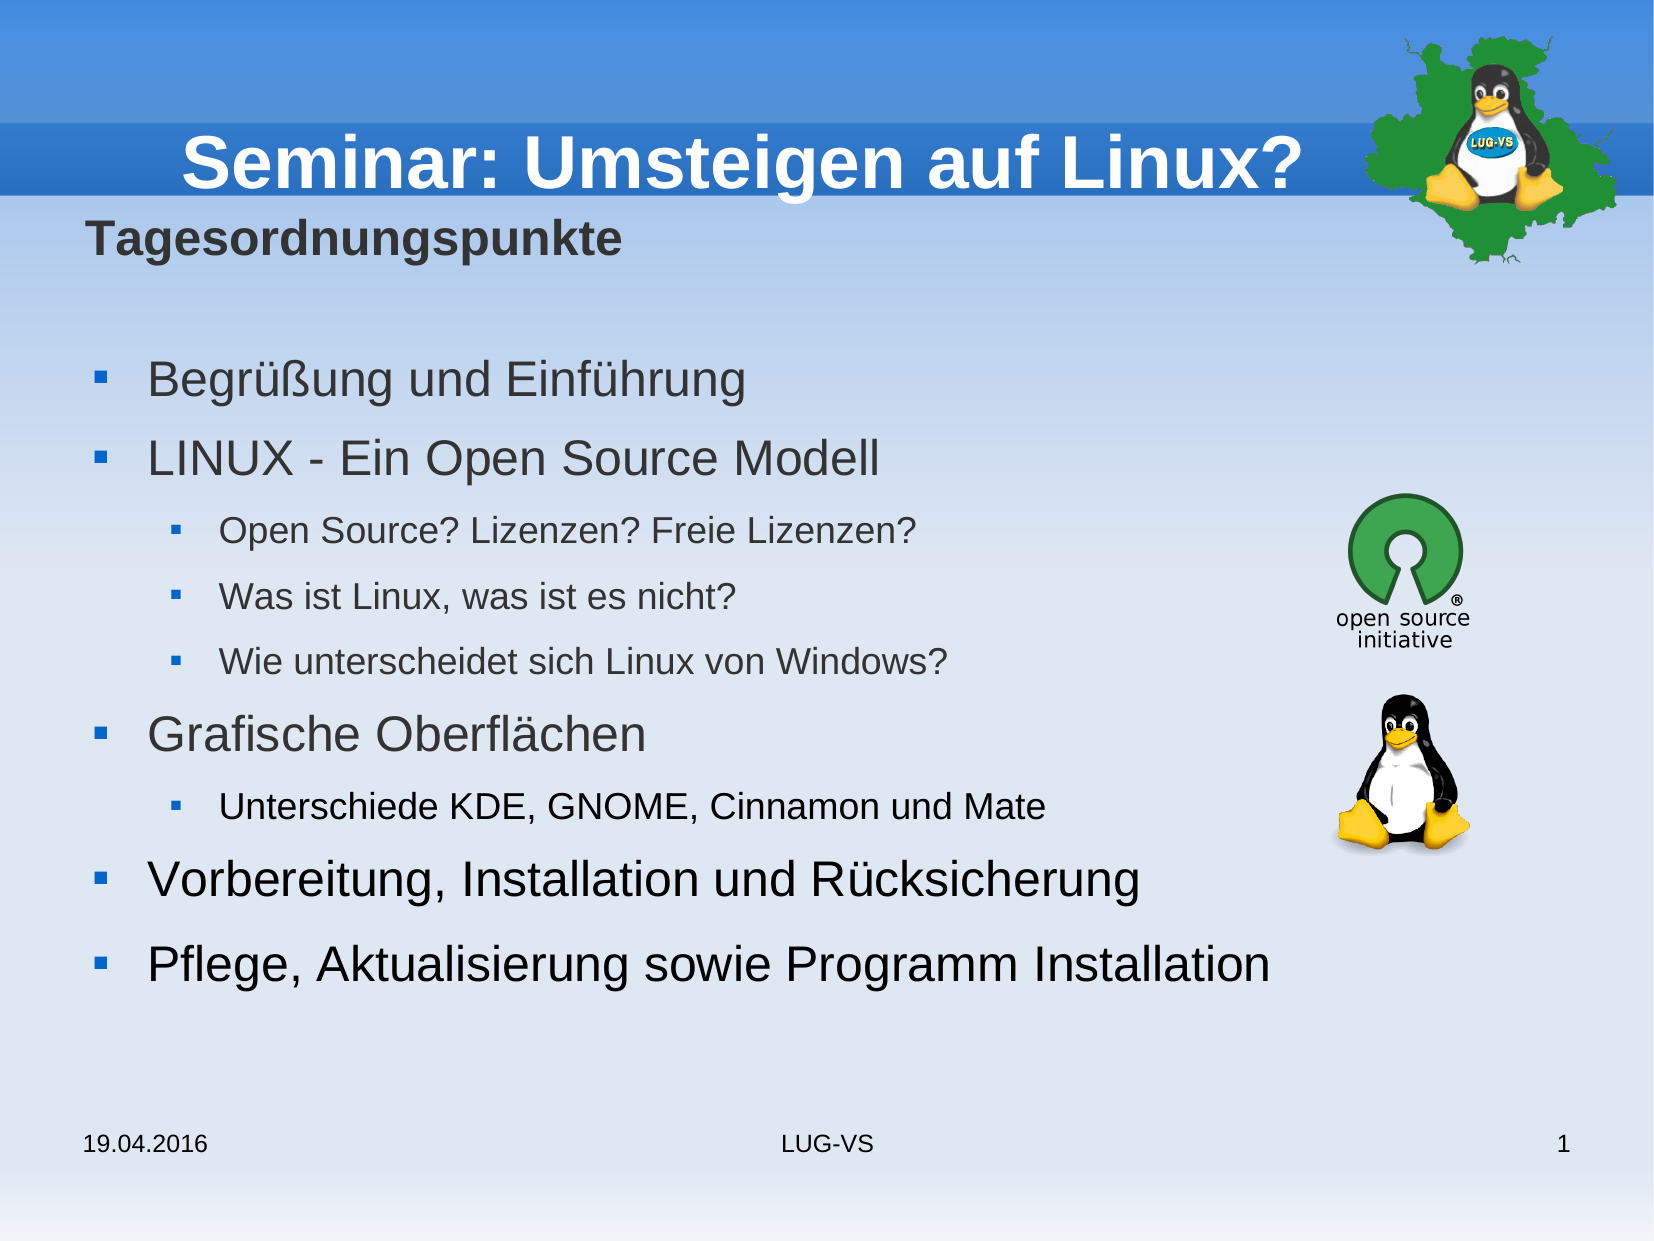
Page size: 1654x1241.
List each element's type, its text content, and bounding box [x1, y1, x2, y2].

text_box Tagesordnungspunkte [14, 209, 981, 267]
title Seminar: Umsteigen auf Linux? [0, 59, 1489, 267]
list Begrüßung und Einführung LINUX - Ein Open Source Modell Open Source? Lizenzen? Freie Lizenzen? Was ist Linux, was ist es nicht? Wie unterscheidet sich Linux von Windows? Grafische Oberflächen Unterschiede KDE, GNOME, Cinnamon und Mate Vorbereitung, Installation und Rücksicherung Pflege, Aktualisierung sowie Programm Installation [76, 350, 1565, 1123]
picture [0, 0, 1654, 1241]
